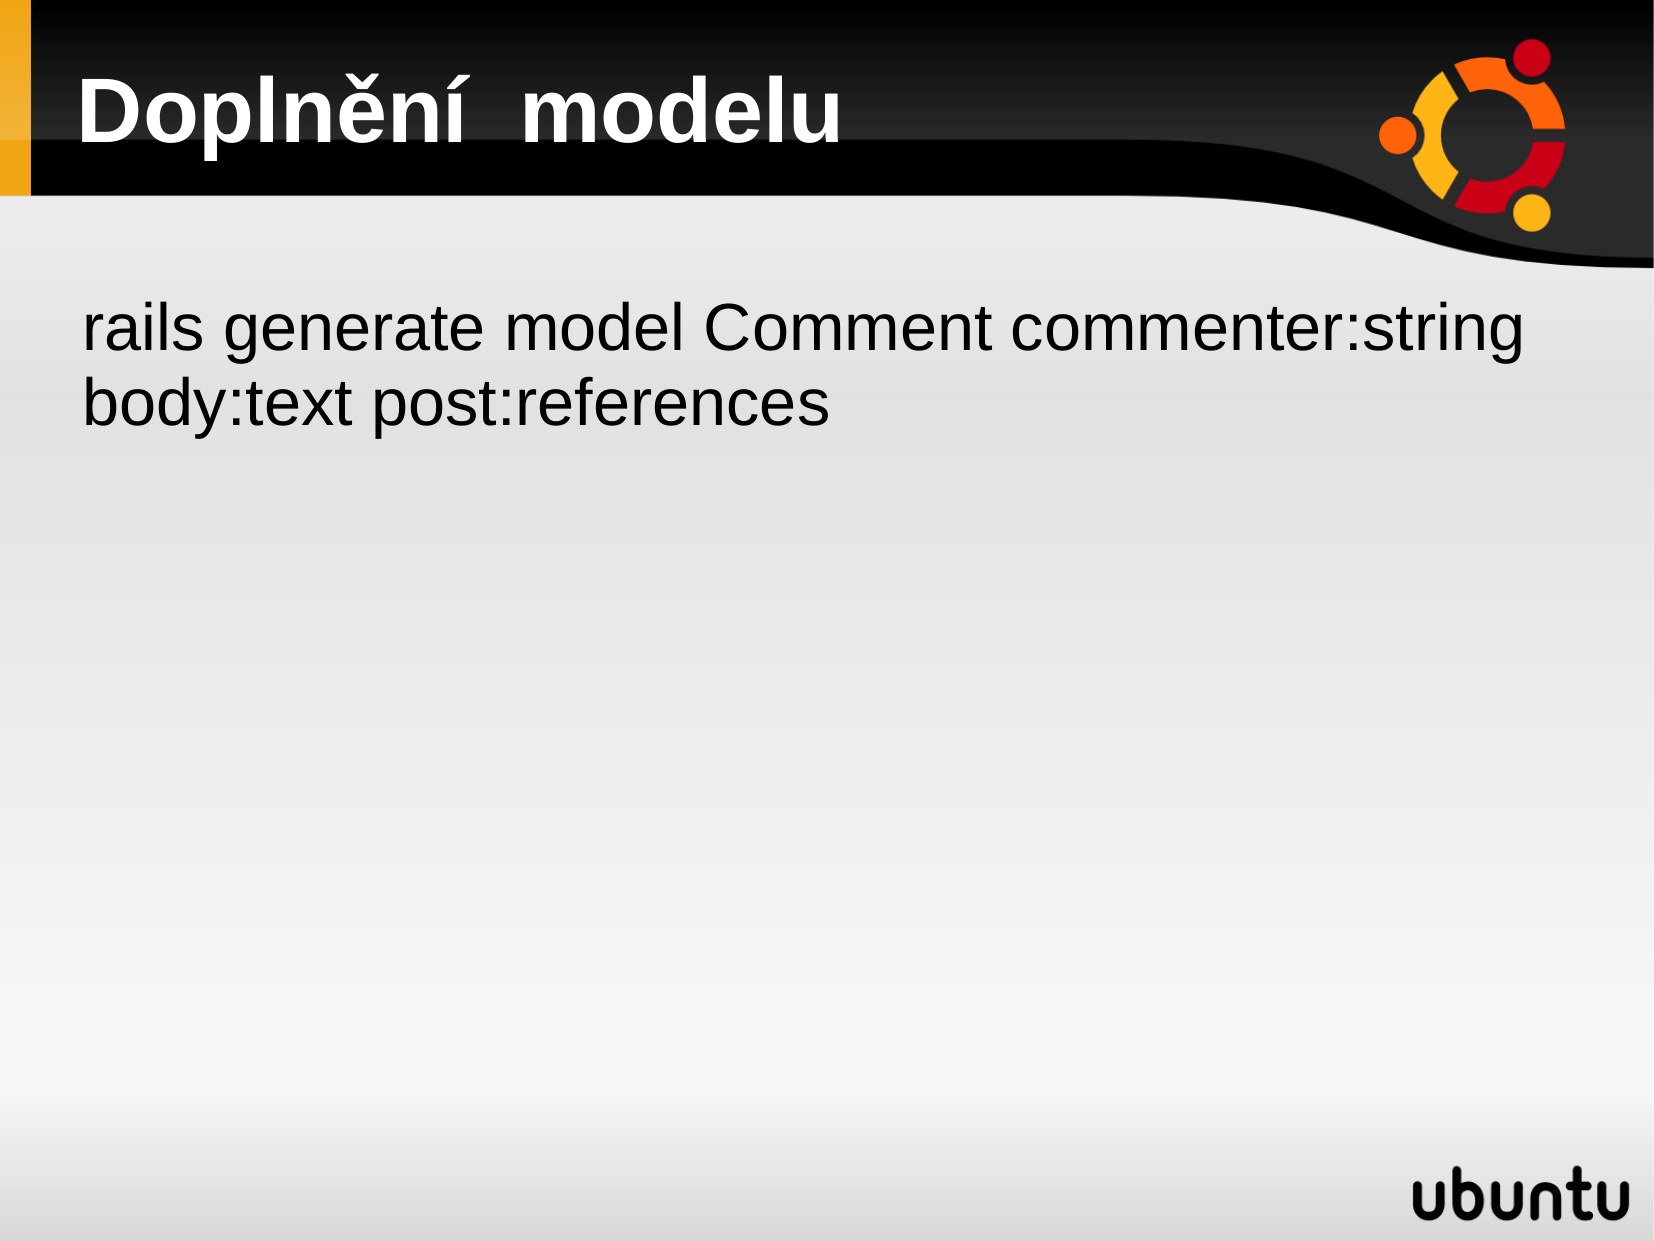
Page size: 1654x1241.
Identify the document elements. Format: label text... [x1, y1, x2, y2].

picture [0, 0, 1654, 1241]
title Doplnění modelu [76, 14, 1565, 207]
list rails generate model Comment commenter:string body:text post:references [82, 290, 1571, 1094]
